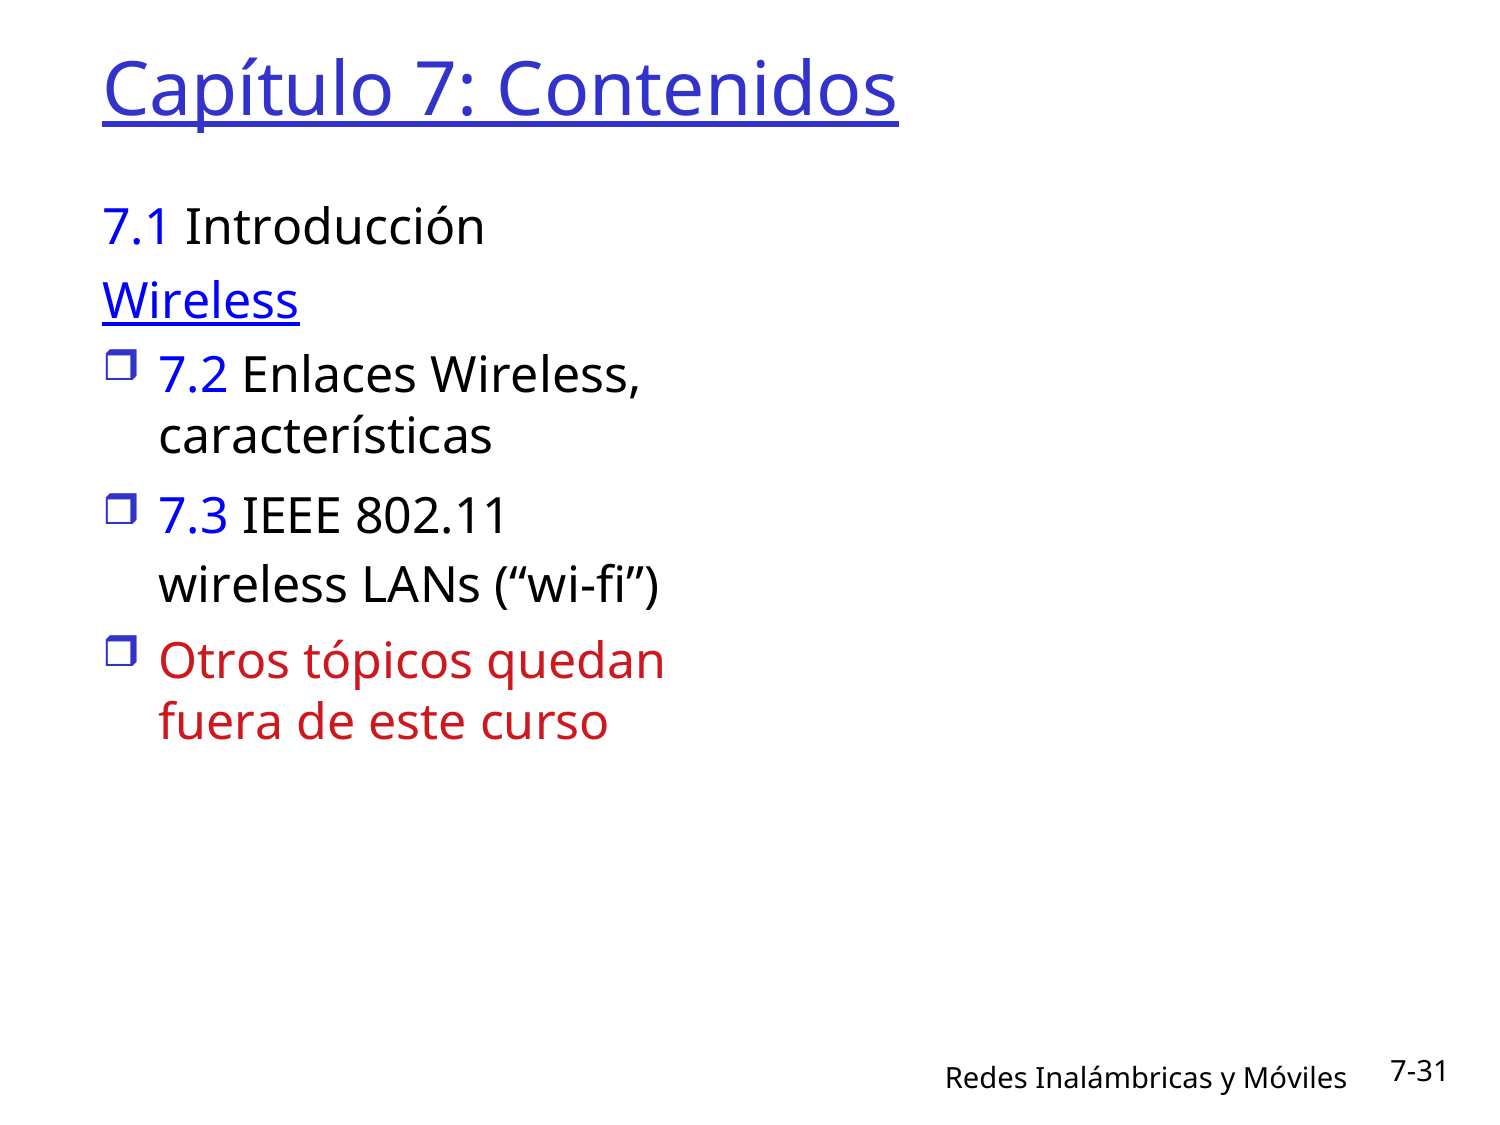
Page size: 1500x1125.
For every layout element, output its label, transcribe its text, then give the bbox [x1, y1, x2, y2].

title Capítulo 7: Contenidos [87, 23, 1363, 150]
list 7.1 Introducción Wireless 7.2 Enlaces Wireless, características 7.3 IEEE 802.11 wireless LANs (“wi-fi”) Otros tópicos quedan fuera de este curso [87, 187, 710, 841]
